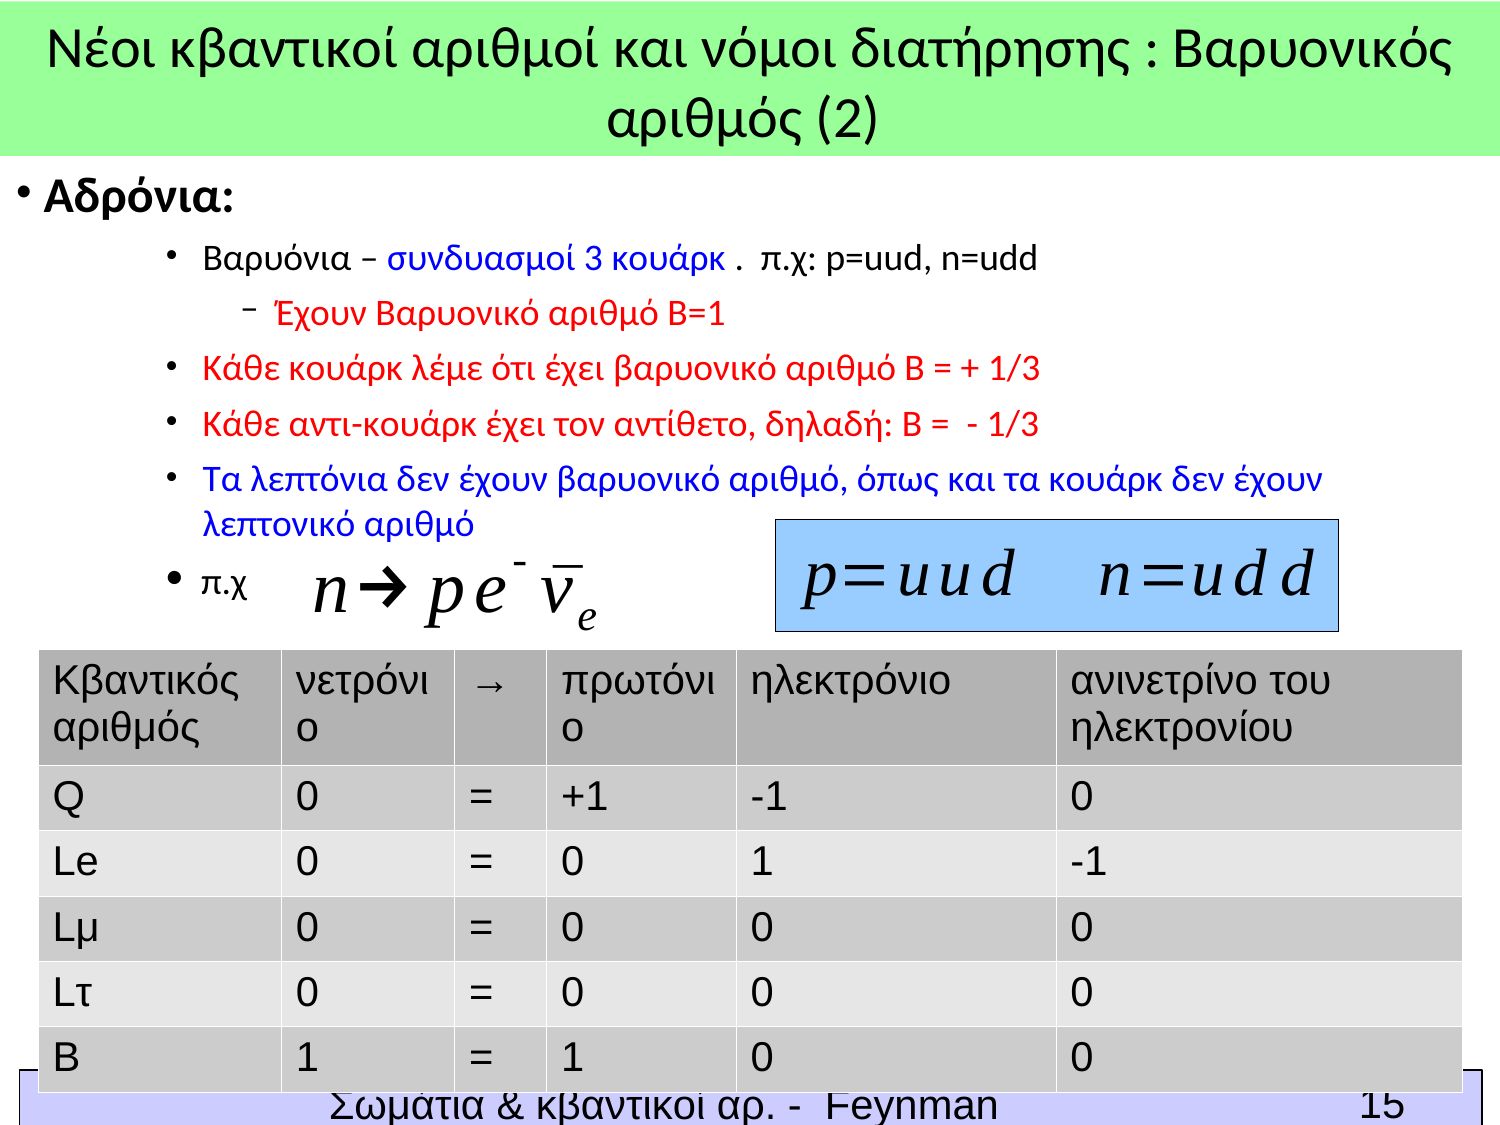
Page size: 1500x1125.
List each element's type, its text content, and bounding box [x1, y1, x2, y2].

table_cell 0 [282, 962, 454, 1026]
table_cell Q [39, 766, 281, 830]
text_box Αδρόνια: Βαρυόνια – συνδυασμοί 3 κουάρκ . π.χ: p=uud, n=udd Έχουν Bαρυονικό αριθμό B=1 Κάθε κουάρκ λέμε ότι έχει βαρυονικό αριθμό Β = + 1/3 Κάθε αντι-κουάρκ έχει τον αντίθετο, δηλαδή: Β = - 1/3 Τα λεπτόνια δεν έχουν βαρυονικό αριθμό, όπως και τα κουάρκ δεν έχουν λεπτονικό αριθμό π.χ [0, 154, 1424, 1013]
table_cell Le [39, 831, 281, 896]
table_cell 0 [282, 897, 454, 961]
table_cell -1 [737, 766, 1056, 830]
table_cell Lμ [39, 897, 281, 961]
table_cell 0 [1057, 962, 1462, 1026]
table_header ηλεκτρόνιο [737, 650, 1056, 765]
table_cell 0 [1057, 766, 1462, 830]
table_cell = [455, 766, 546, 830]
chart [779, 537, 1035, 613]
table_cell +1 [547, 766, 736, 830]
table_cell = [455, 1027, 546, 1092]
table_cell -1 [1057, 831, 1462, 896]
table_cell 0 [547, 831, 736, 896]
table_cell 0 [282, 831, 454, 896]
table_cell = [455, 897, 546, 961]
table_cell = [455, 831, 546, 896]
text_box Νέοι κβαντικοί αριθμοί και νόμοι διατήρησης : Βαρυονικός αριθμός (2) [0, 1, 1500, 156]
table_cell 0 [547, 897, 736, 961]
table_header → [455, 650, 546, 765]
table_cell 1 [547, 1027, 736, 1092]
table_cell 0 [737, 1027, 1056, 1092]
table_cell 0 [547, 962, 736, 1026]
table_cell 1 [737, 831, 1056, 896]
table_cell Lτ [39, 962, 281, 1026]
table_header Κβαντικός αριθμός [39, 650, 281, 765]
table_cell = [455, 962, 546, 1026]
chart [293, 532, 617, 638]
table_header νετρόνιο [282, 650, 454, 765]
table_cell 0 [737, 897, 1056, 961]
table_cell Β [39, 1027, 281, 1092]
table_cell 0 [282, 766, 454, 830]
table_cell 0 [1057, 1027, 1462, 1092]
table_cell 0 [737, 962, 1056, 1026]
table_cell 1 [282, 1027, 454, 1092]
table_header πρωτόνιο [547, 650, 736, 765]
table_header ανινετρίνο του ηλεκτρονίου [1057, 650, 1462, 765]
table_cell 0 [1057, 897, 1462, 961]
chart [1082, 536, 1335, 612]
